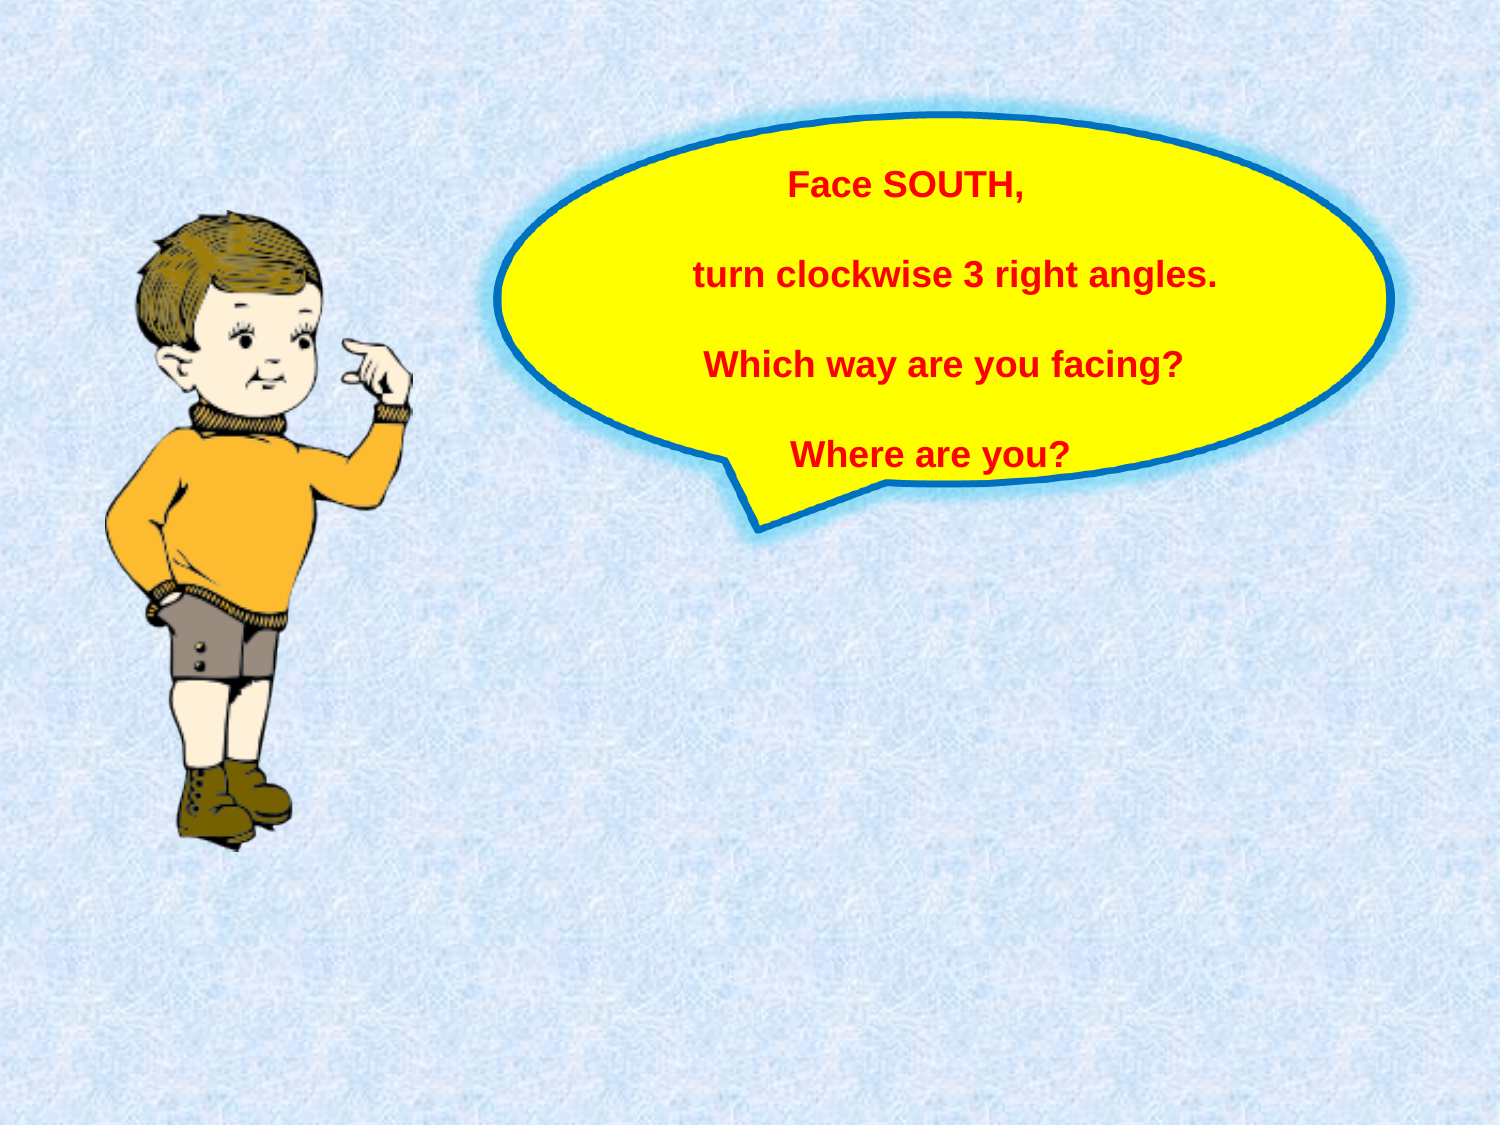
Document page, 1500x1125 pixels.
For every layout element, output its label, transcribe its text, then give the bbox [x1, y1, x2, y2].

picture [0, 0, 1500, 1125]
text_box Face SOUTH, turn clockwise 3 right angles. Which way are you facing? Where are you? [562, 152, 1313, 483]
